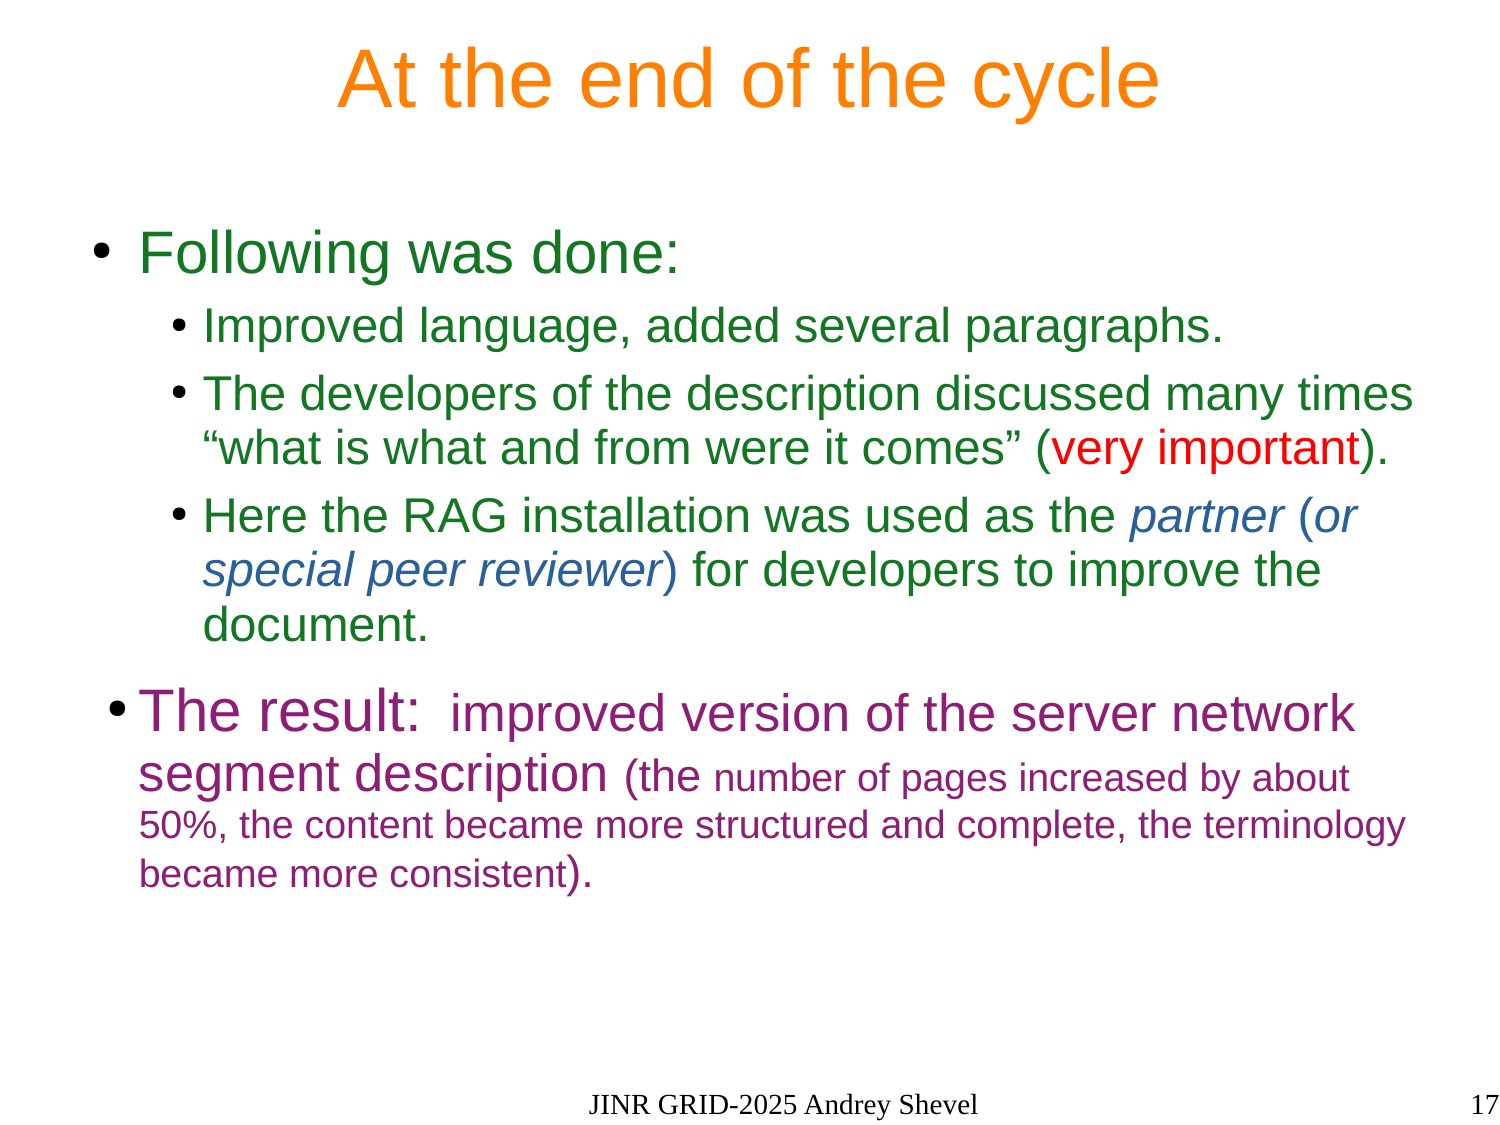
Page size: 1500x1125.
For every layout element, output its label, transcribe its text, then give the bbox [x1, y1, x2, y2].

list Following was done: Improved language, added several paragraphs. The developers of the description discussed many times “what is what and from were it comes” (very important). Here the RAG installation was used as the partner (or special peer reviewer) for developers to improve the document. The result: improved version of the server network segment description (the number of pages increased by about 50%, the content became more structured and complete, the terminology became more consistent). [75, 218, 1425, 934]
title At the end of the cycle [75, 8, 1425, 148]
